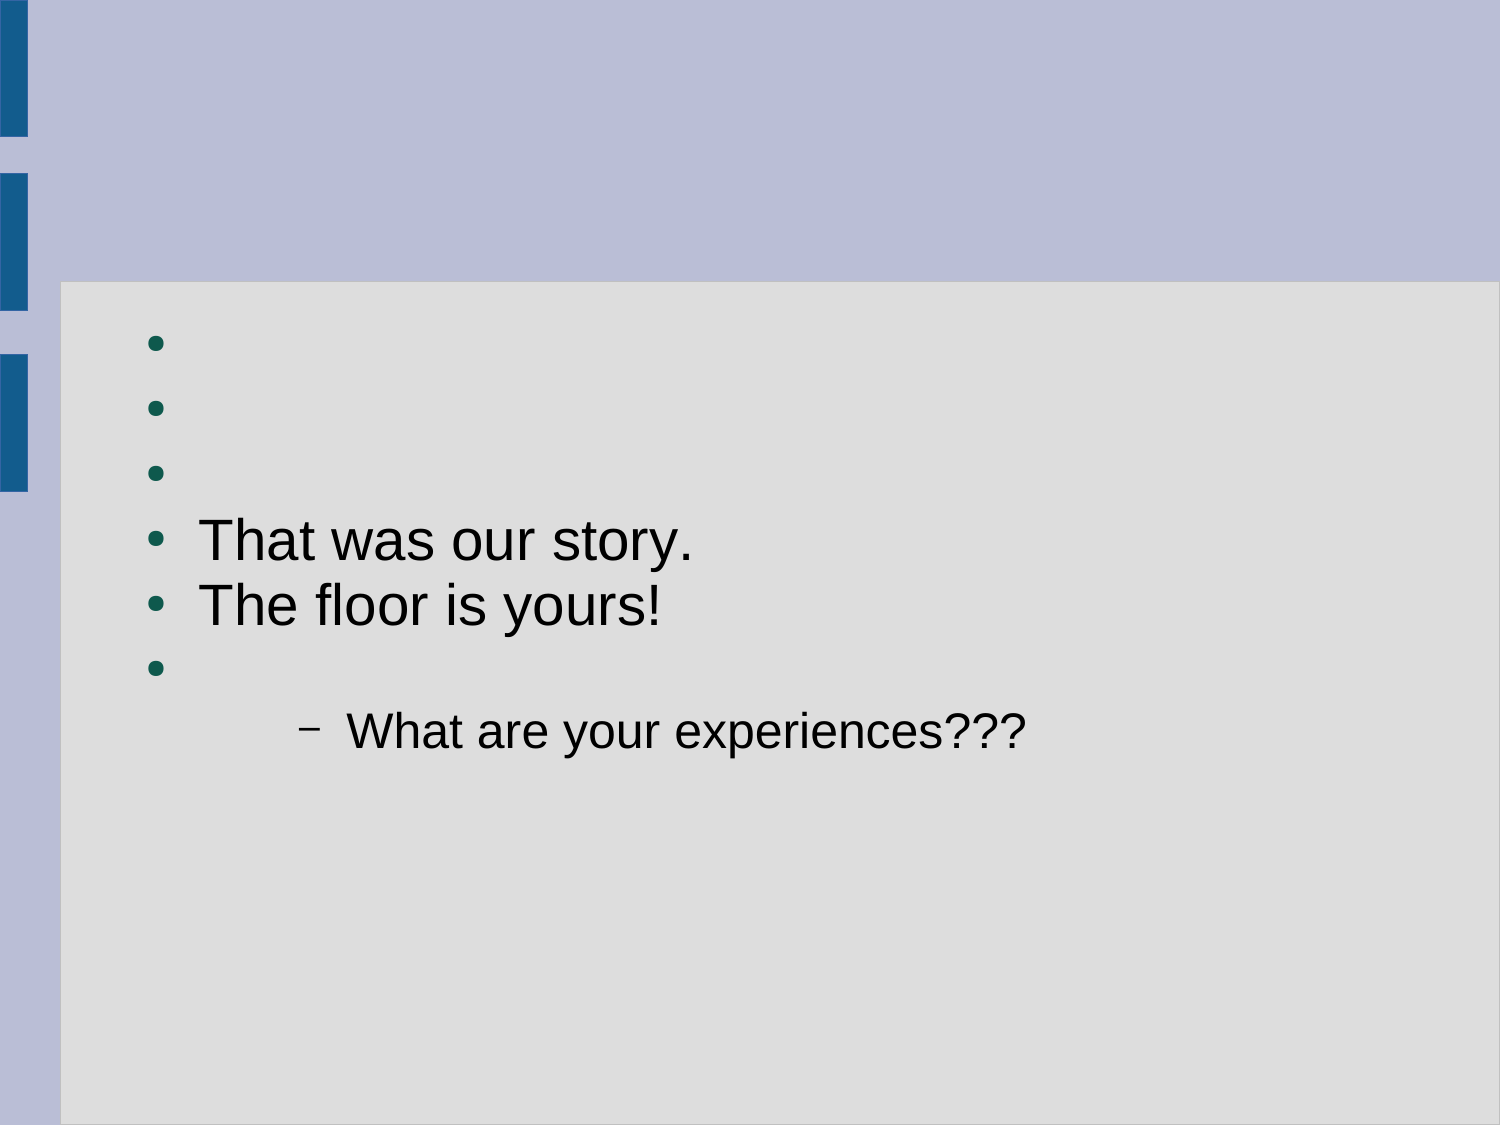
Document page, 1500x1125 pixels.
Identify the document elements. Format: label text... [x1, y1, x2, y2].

list That was our story. The floor is yours! What are your experiences??? [110, 312, 1392, 1022]
